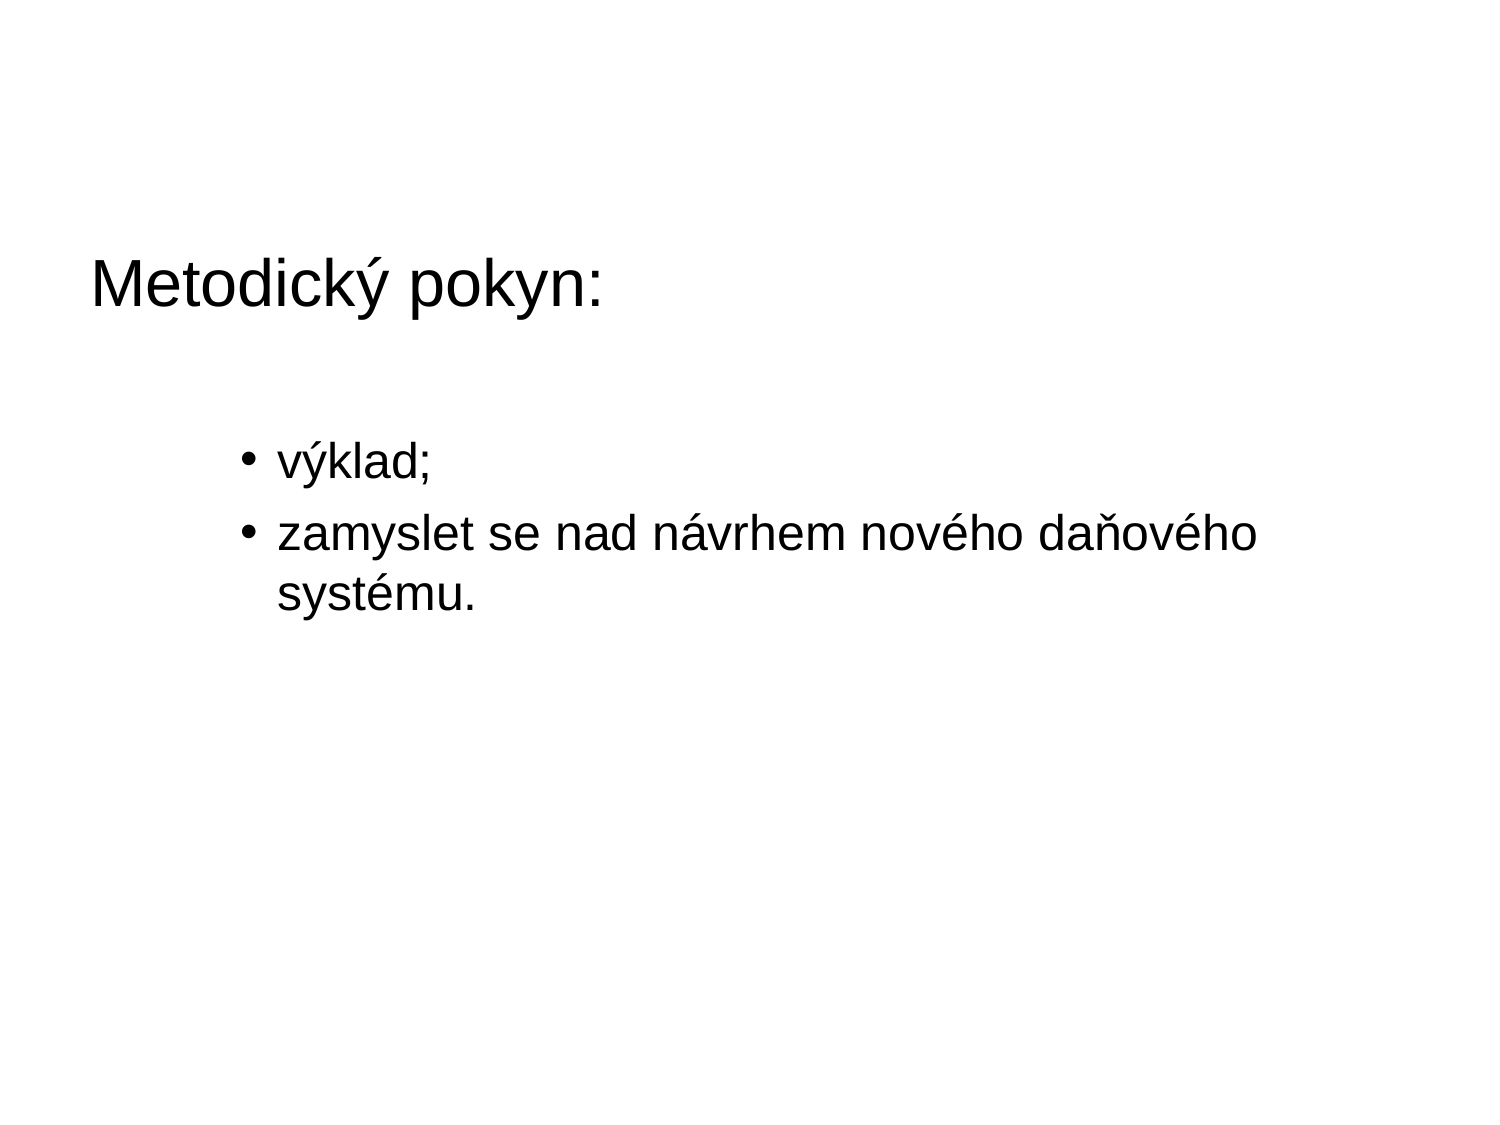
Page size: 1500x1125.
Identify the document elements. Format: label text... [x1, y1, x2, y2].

list Metodický pokyn: výklad; zamyslet se nad návrhem nového daňového systému. [75, 231, 1426, 1006]
